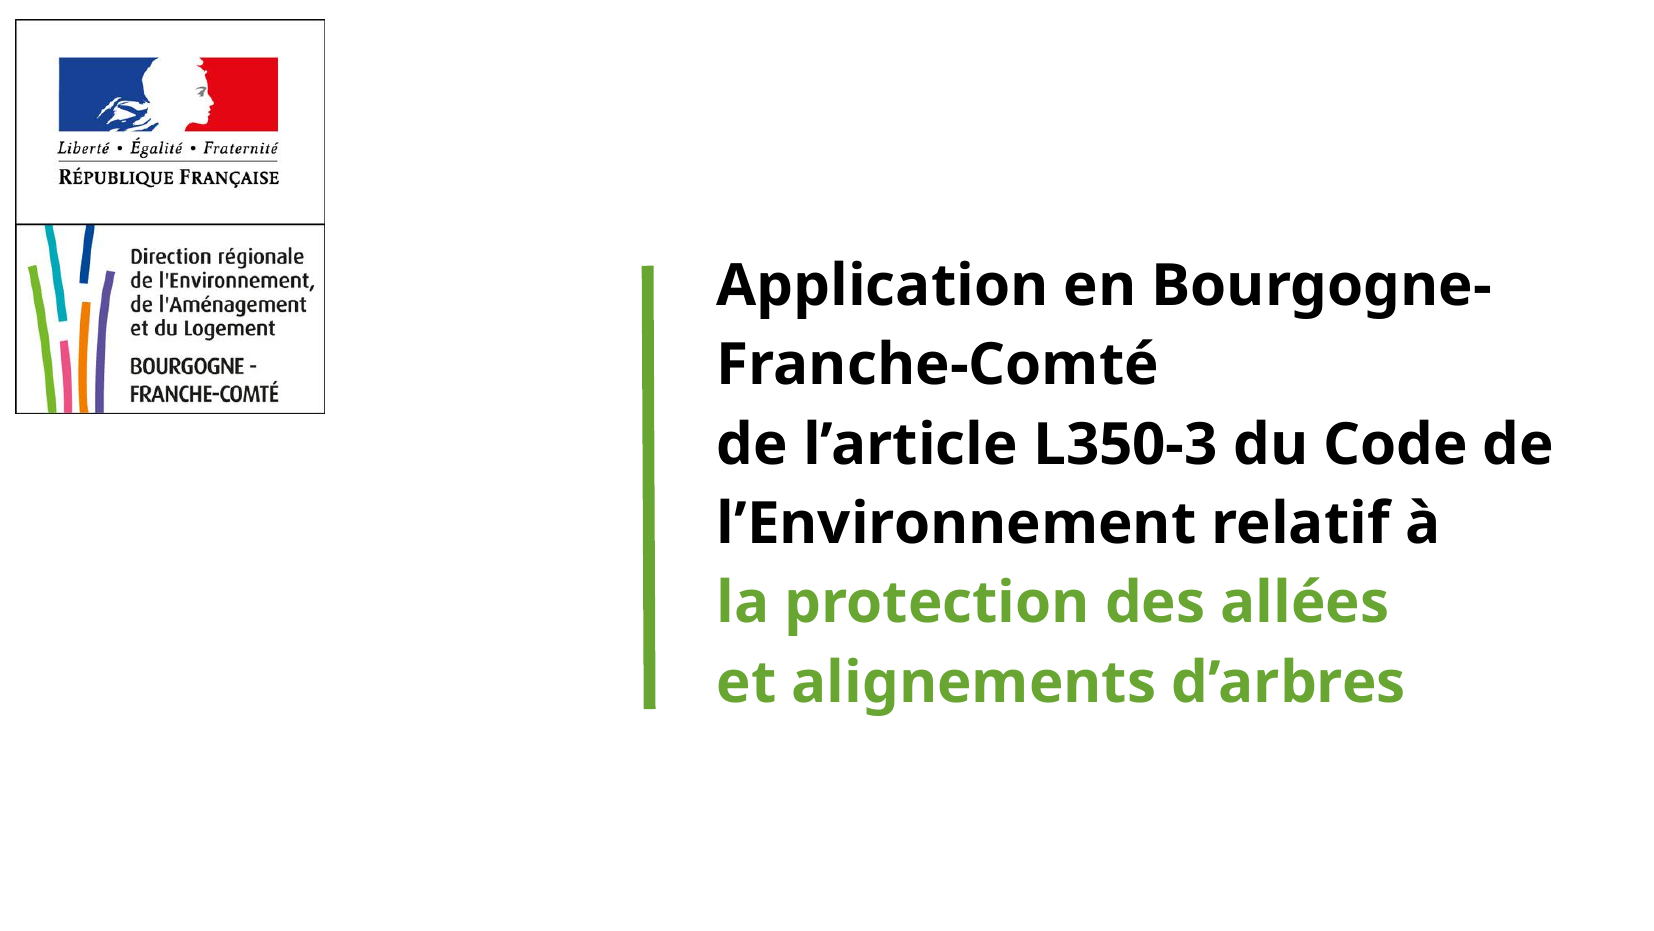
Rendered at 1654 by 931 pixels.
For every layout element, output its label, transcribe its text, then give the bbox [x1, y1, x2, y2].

picture [15, 19, 325, 414]
text_box Application en Bourgogne-Franche-Comté de l’article L350-3 du Code de l’Environnement relatif à la protection des allées et alignements d’arbres [701, 236, 1625, 738]
